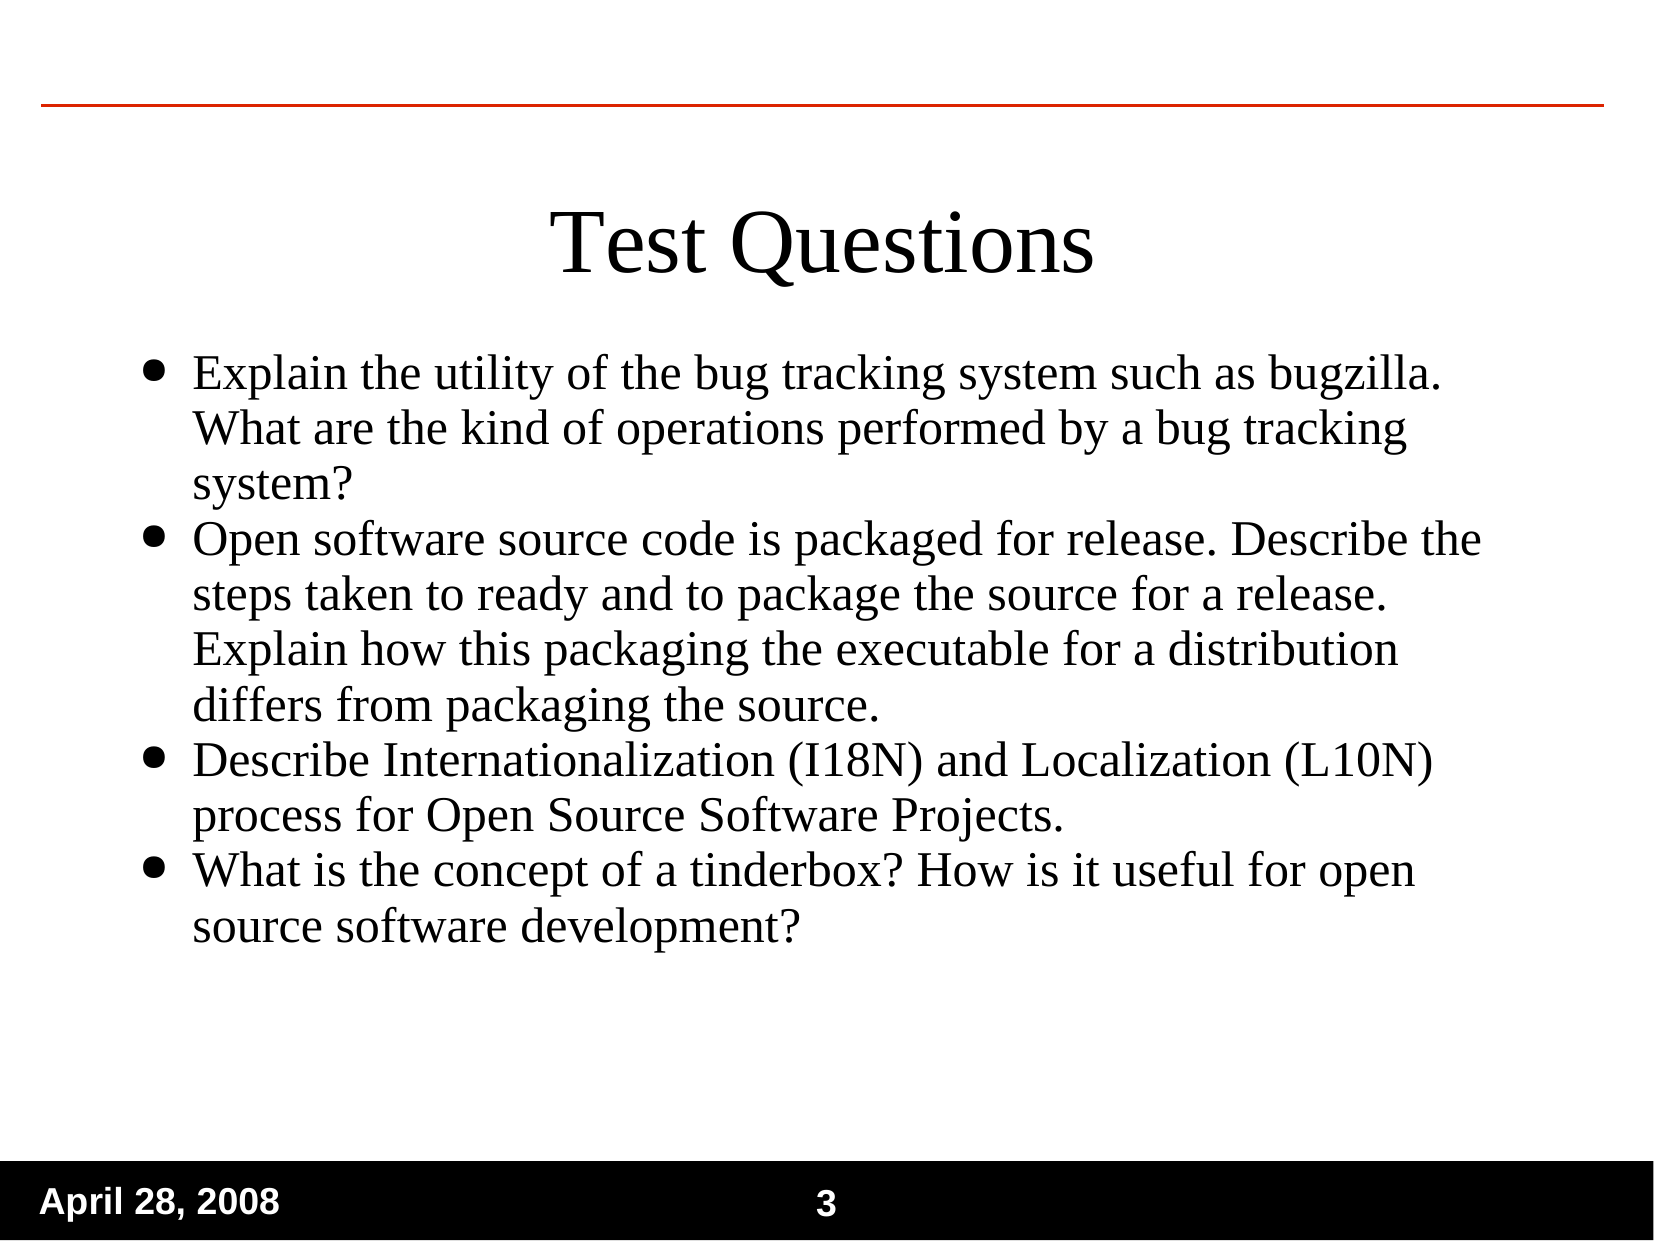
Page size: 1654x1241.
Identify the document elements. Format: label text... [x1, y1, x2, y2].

list Explain the utility of the bug tracking system such as bugzilla. What are the kind of operations performed by a bug tracking system? Open software source code is packaged for release. Describe the steps taken to ready and to package the source for a release. Explain how this packaging the executable for a distribution differs from packaging the source. Describe Internationalization (I18N) and Localization (L10N) process for Open Source Software Projects. What is the concept of a tinderbox? How is it useful for open source software development? [121, 344, 1534, 1127]
title Test Questions [117, 137, 1530, 346]
